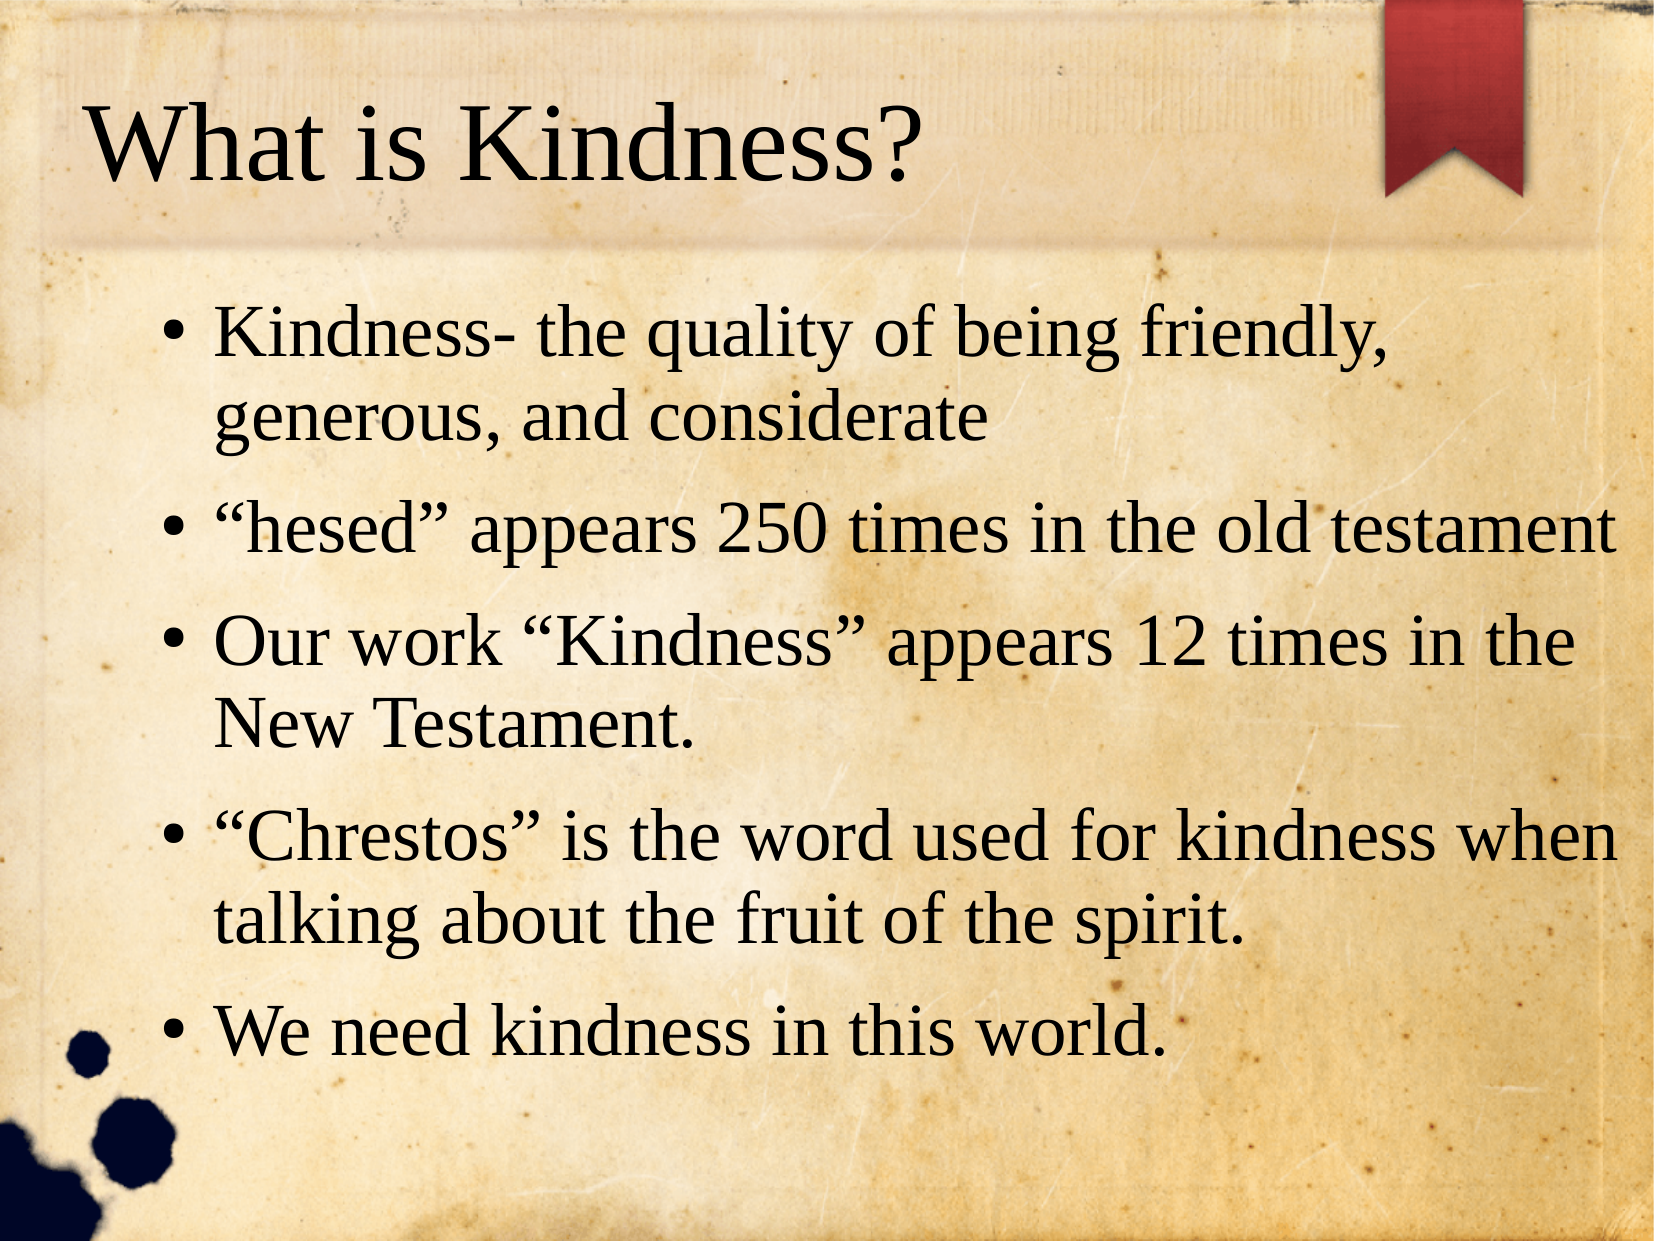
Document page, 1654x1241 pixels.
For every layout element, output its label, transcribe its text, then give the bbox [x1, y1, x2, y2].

title What is Kindness? [82, 49, 1347, 237]
picture [0, 0, 1654, 1241]
list Kindness- the quality of being friendly, generous, and considerate “hesed” appears 250 times in the old testament Our work “Kindness” appears 12 times in the New Testament. “Chrestos” is the word used for kindness when talking about the fruit of the spirit. We need kindness in this world. [142, 290, 1636, 1201]
